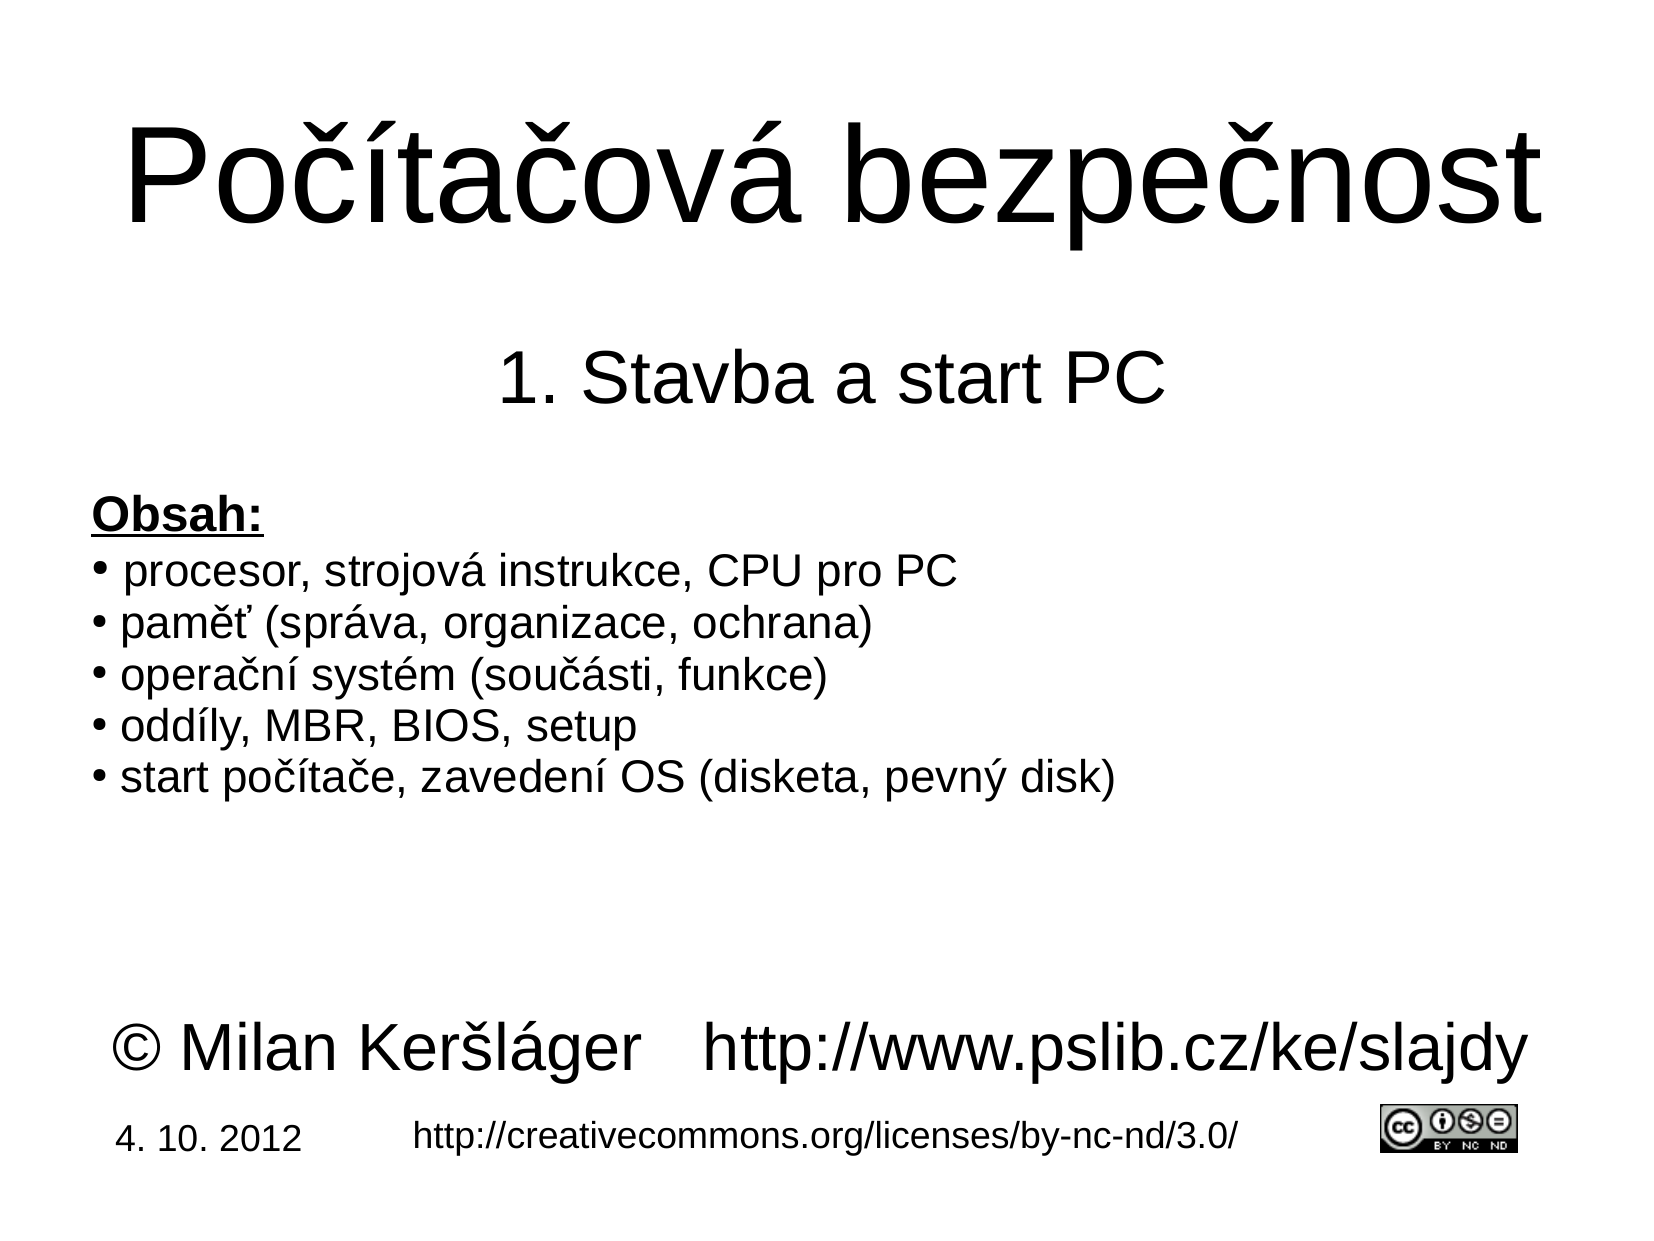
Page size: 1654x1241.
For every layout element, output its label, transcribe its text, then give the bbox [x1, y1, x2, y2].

text_box 4.10.2012 [100, 1110, 337, 1168]
text_box http://creativecommons.org/licenses/by-nc-nd/3.0/ [339, 1107, 1313, 1165]
list © Milan Keršláger http://www.pslib.cz/ke/slajdy [76, 1009, 1565, 1087]
picture [1380, 1104, 1518, 1153]
text_box Obsah: procesor, strojová instrukce, CPU pro PC paměť (správa, organizace, ochrana) operační systém (součásti, funkce) oddíly, MBR, BIOS, setup start počítače, zavedení OS (disketa, pevný disk) [76, 478, 1583, 810]
title Počítačová bezpečnost 1. Stavba a start PC [88, 56, 1577, 461]
